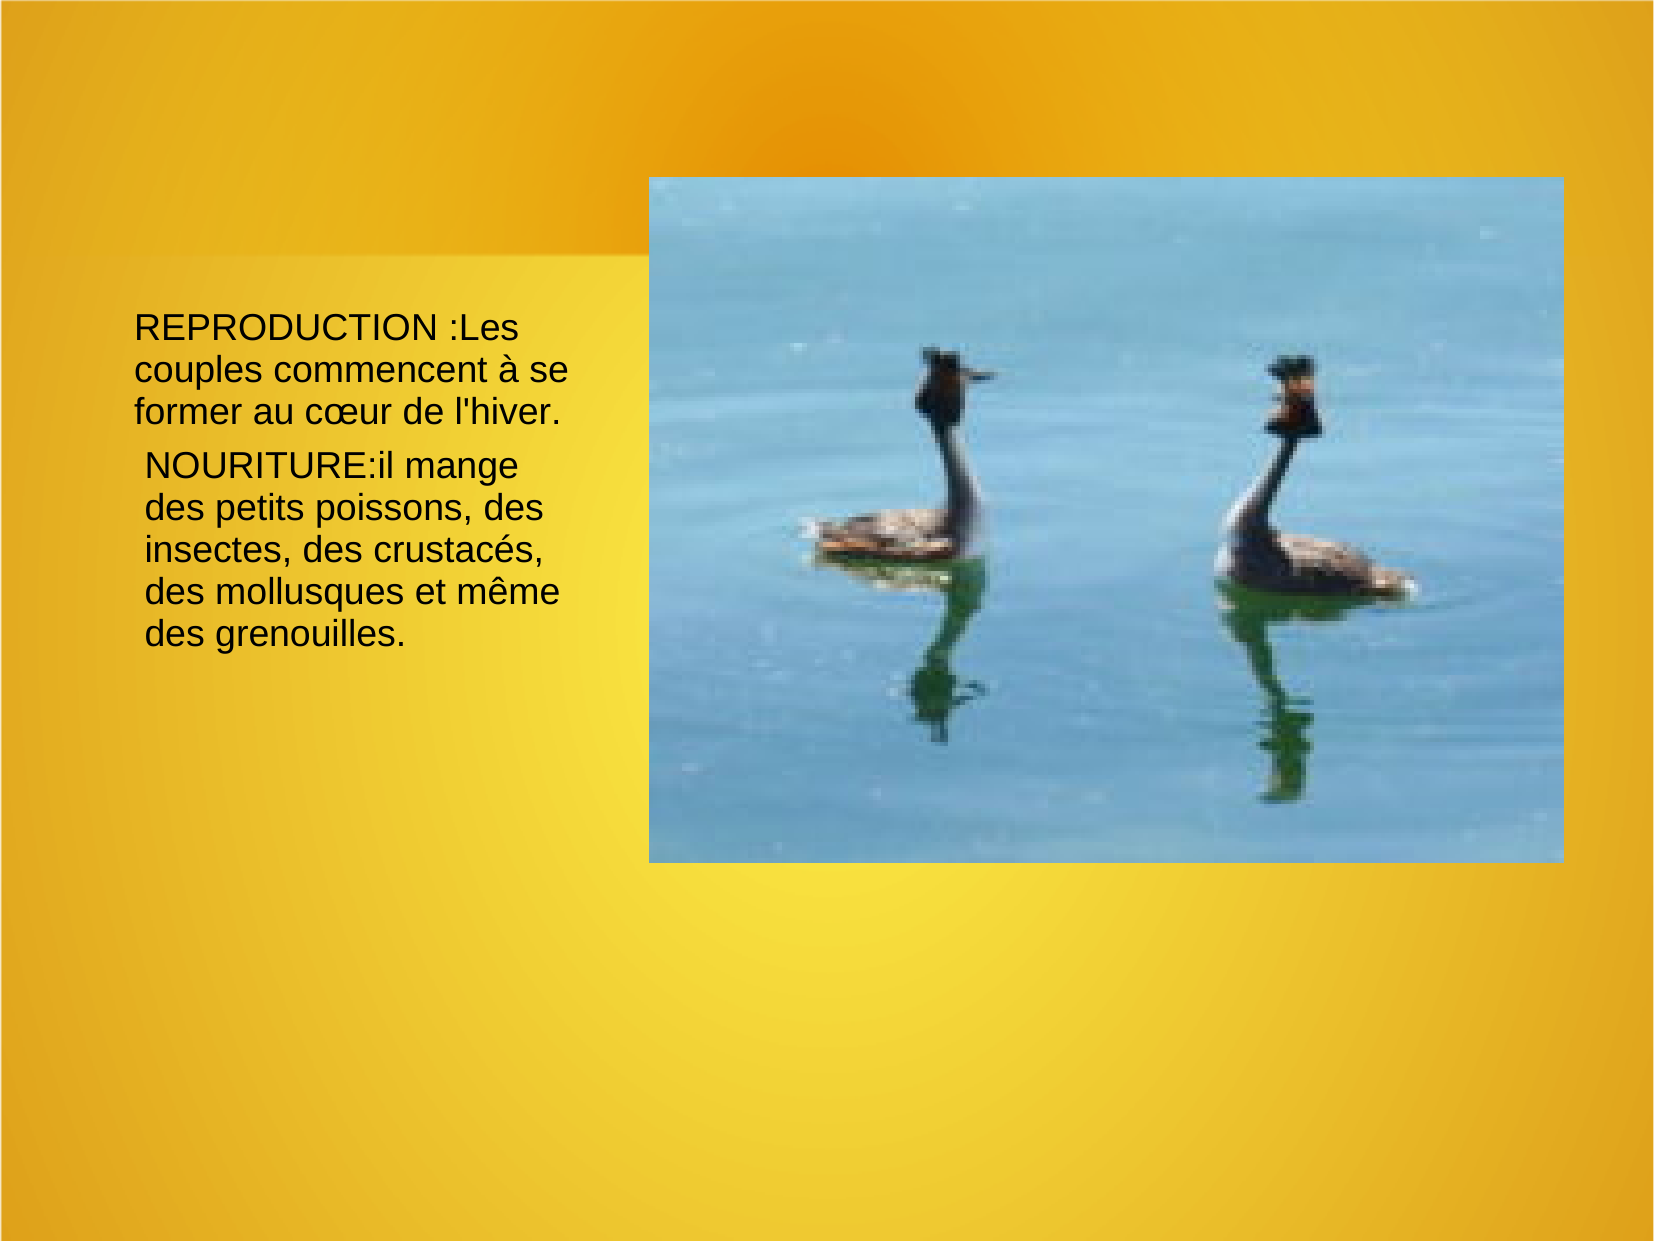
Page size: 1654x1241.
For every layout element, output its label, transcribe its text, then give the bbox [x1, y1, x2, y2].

text_box REPRODUCTION :Les couples commencent à se former au cœur de l'hiver. [119, 299, 628, 531]
picture [0, 0, 1654, 1241]
text_box NOURITURE:il mange des petits poissons, des insectes, des crustacés, des mollusques et même des grenouilles. [129, 437, 579, 668]
